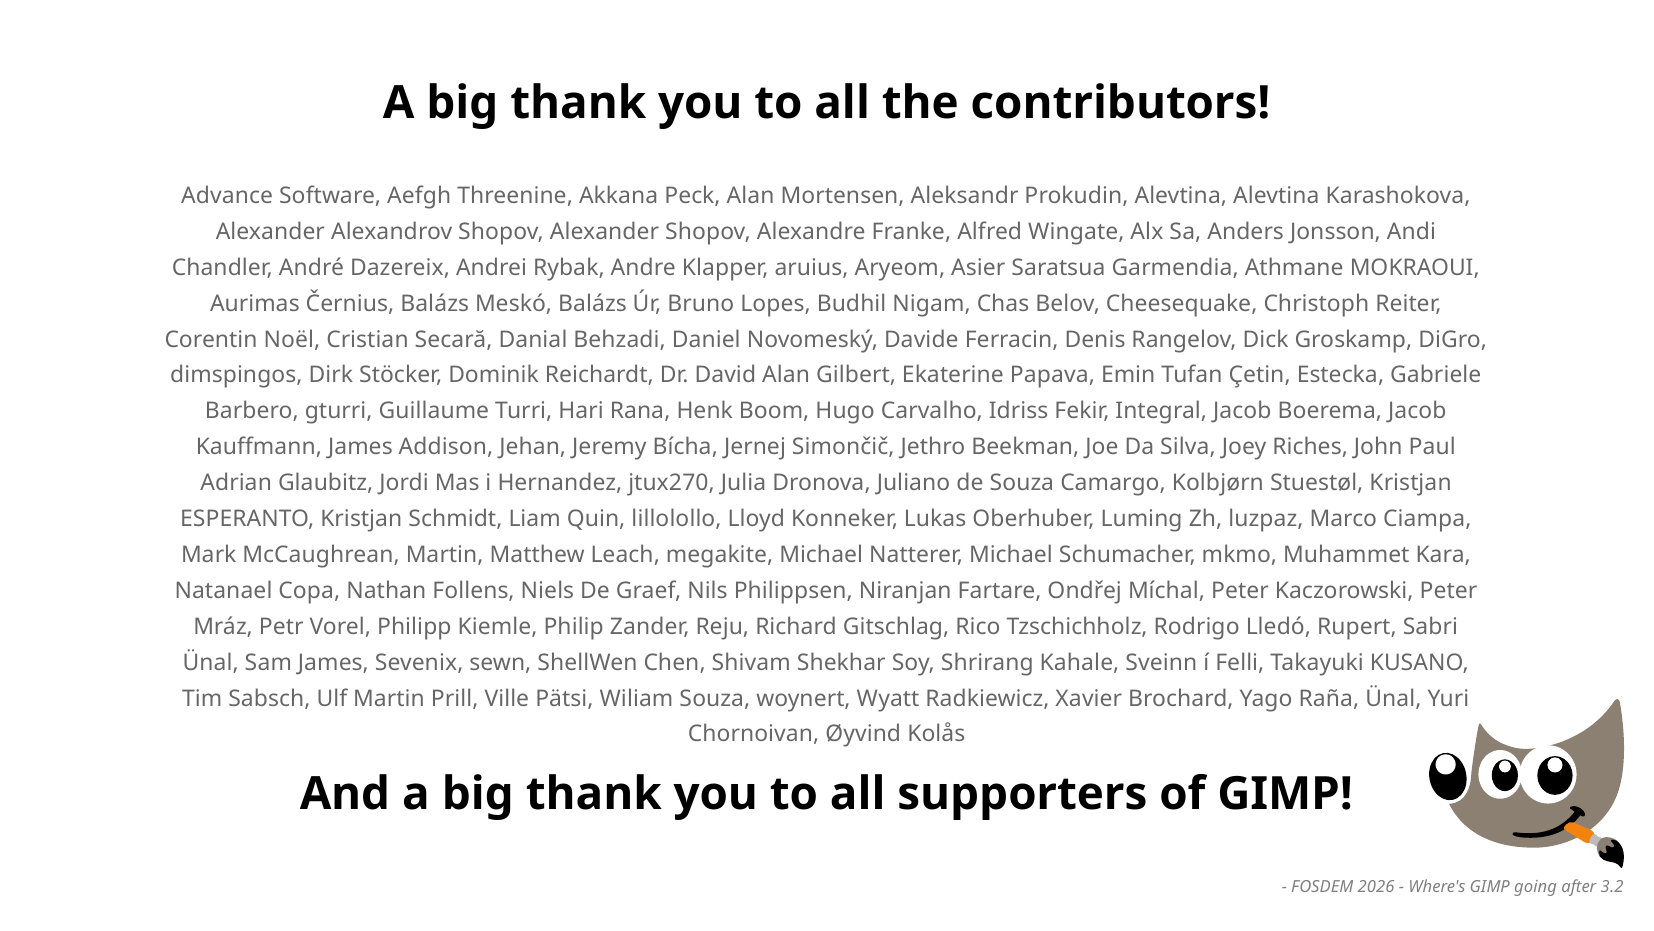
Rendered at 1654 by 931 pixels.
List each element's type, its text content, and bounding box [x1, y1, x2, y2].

text_box A big thank you to all the contributors! [250, 41, 1403, 160]
text_box Advance Software, Aefgh Threenine, Akkana Peck, Alan Mortensen, Aleksandr Prokudin, Alevtina, Alevtina Karashokova, Alexander Alexandrov Shopov, Alexander Shopov, Alexandre Franke, Alfred Wingate, Alx Sa, Anders Jonsson, Andi Chandler, André Dazereix, Andrei Rybak, Andre Klapper, aruius, Aryeom, Asier Saratsua Garmendia, Athmane MOKRAOUI, Aurimas Černius, Balázs Meskó, Balázs Úr, Bruno Lopes, Budhil Nigam, Chas Belov, Cheesequake, Christoph Reiter, Corentin Noël, Cristian Secară, Danial Behzadi, Daniel Novomeský, Davide Ferracin, Denis Rangelov, Dick Groskamp, DiGro, dimspingos, Dirk Stöcker, Dominik Reichardt, Dr. David Alan Gilbert, Ekaterine Papava, Emin Tufan Çetin, Estecka, Gabriele Barbero, gturri, Guillaume Turri, Hari Rana, Henk Boom, Hugo Carvalho, Idriss Fekir, Integral, Jacob Boerema, Jacob Kauffmann, James Addison, Jehan, Jeremy Bícha, Jernej Simončič, Jethro Beekman, Joe Da Silva, Joey Riches, John Paul Adrian Glaubitz, Jordi Mas i Hernandez, jtux270, Julia Dronova, Juliano de Souza Camargo, Kolbjørn Stuestøl, Kristjan ESPERANTO, Kristjan Schmidt, Liam Quin, lillolollo, Lloyd Konneker, Lukas Oberhuber, Luming Zh, luzpaz, Marco Ciampa, Mark McCaughrean, Martin, Matthew Leach, megakite, Michael Natterer, Michael Schumacher, mkmo, Muhammet Kara, Natanael Copa, Nathan Follens, Niels De Graef, Nils Philippsen, Niranjan Fartare, Ondřej Míchal, Peter Kaczorowski, Peter Mráz, Petr Vorel, Philipp Kiemle, Philip Zander, Reju, Richard Gitschlag, Rico Tzschichholz, Rodrigo Lledó, Rupert, Sabri Ünal, Sam James, Sevenix, sewn, ShellWen Chen, Shivam Shekhar Soy, Shrirang Kahale, Sveinn í Felli, Takayuki KUSANO, Tim Sabsch, Ulf Martin Prill, Ville Pätsi, Wiliam Souza, woynert, Wyatt Radkiewicz, Xavier Brochard, Yago Raña, Ünal, Yuri Chornoivan, Øyvind Kolås [147, 166, 1506, 728]
text_box And a big thank you to all supporters of GIMP! [250, 732, 1403, 851]
